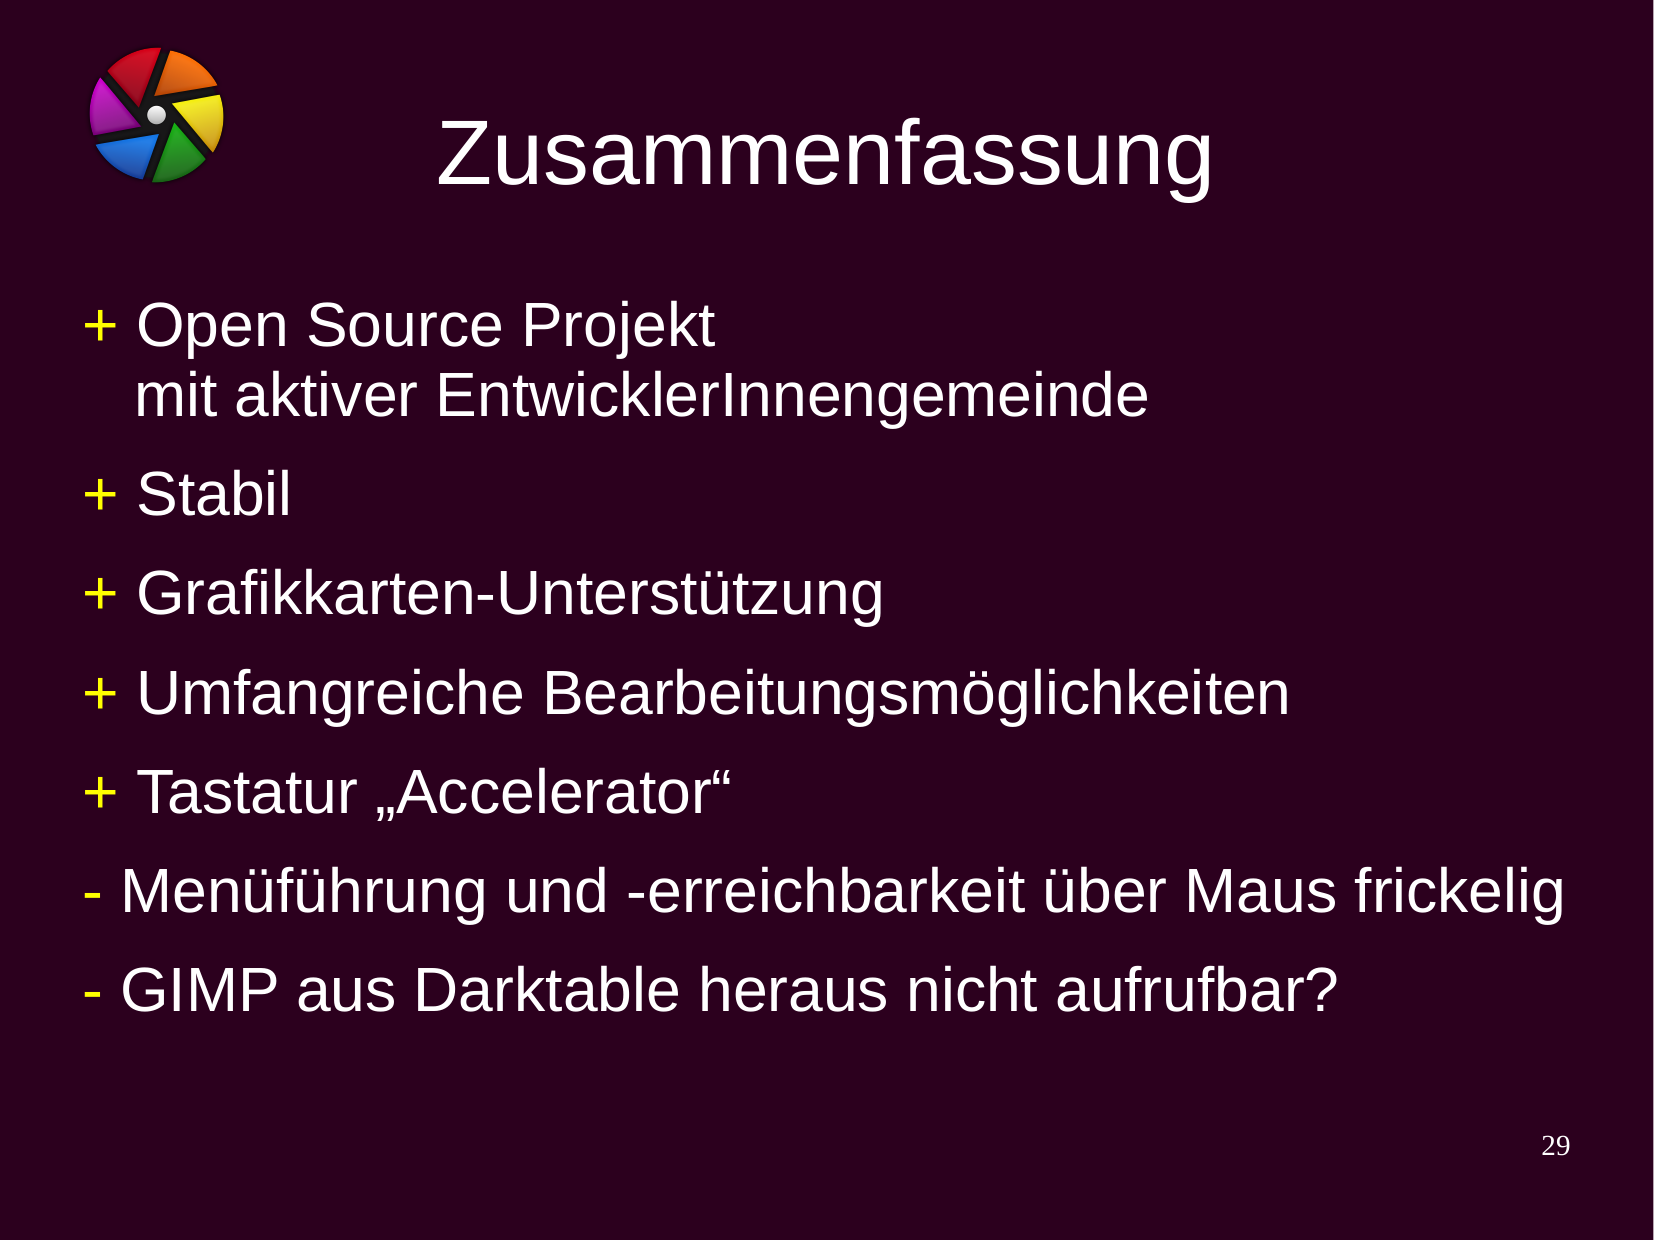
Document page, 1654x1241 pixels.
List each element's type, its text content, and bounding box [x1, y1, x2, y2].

list + Open Source Projekt mit aktiver EntwicklerInnengemeinde + Stabil + Grafikkarten-Unterstützung + Umfangreiche Bearbeitungsmöglichkeiten + Tastatur „Accelerator“ - Menüführung und -erreichbarkeit über Maus frickelig - GIMP aus Darktable heraus nicht aufrufbar? [82, 290, 1571, 1111]
picture [82, 41, 231, 189]
title Zusammenfassung [82, 49, 1571, 257]
